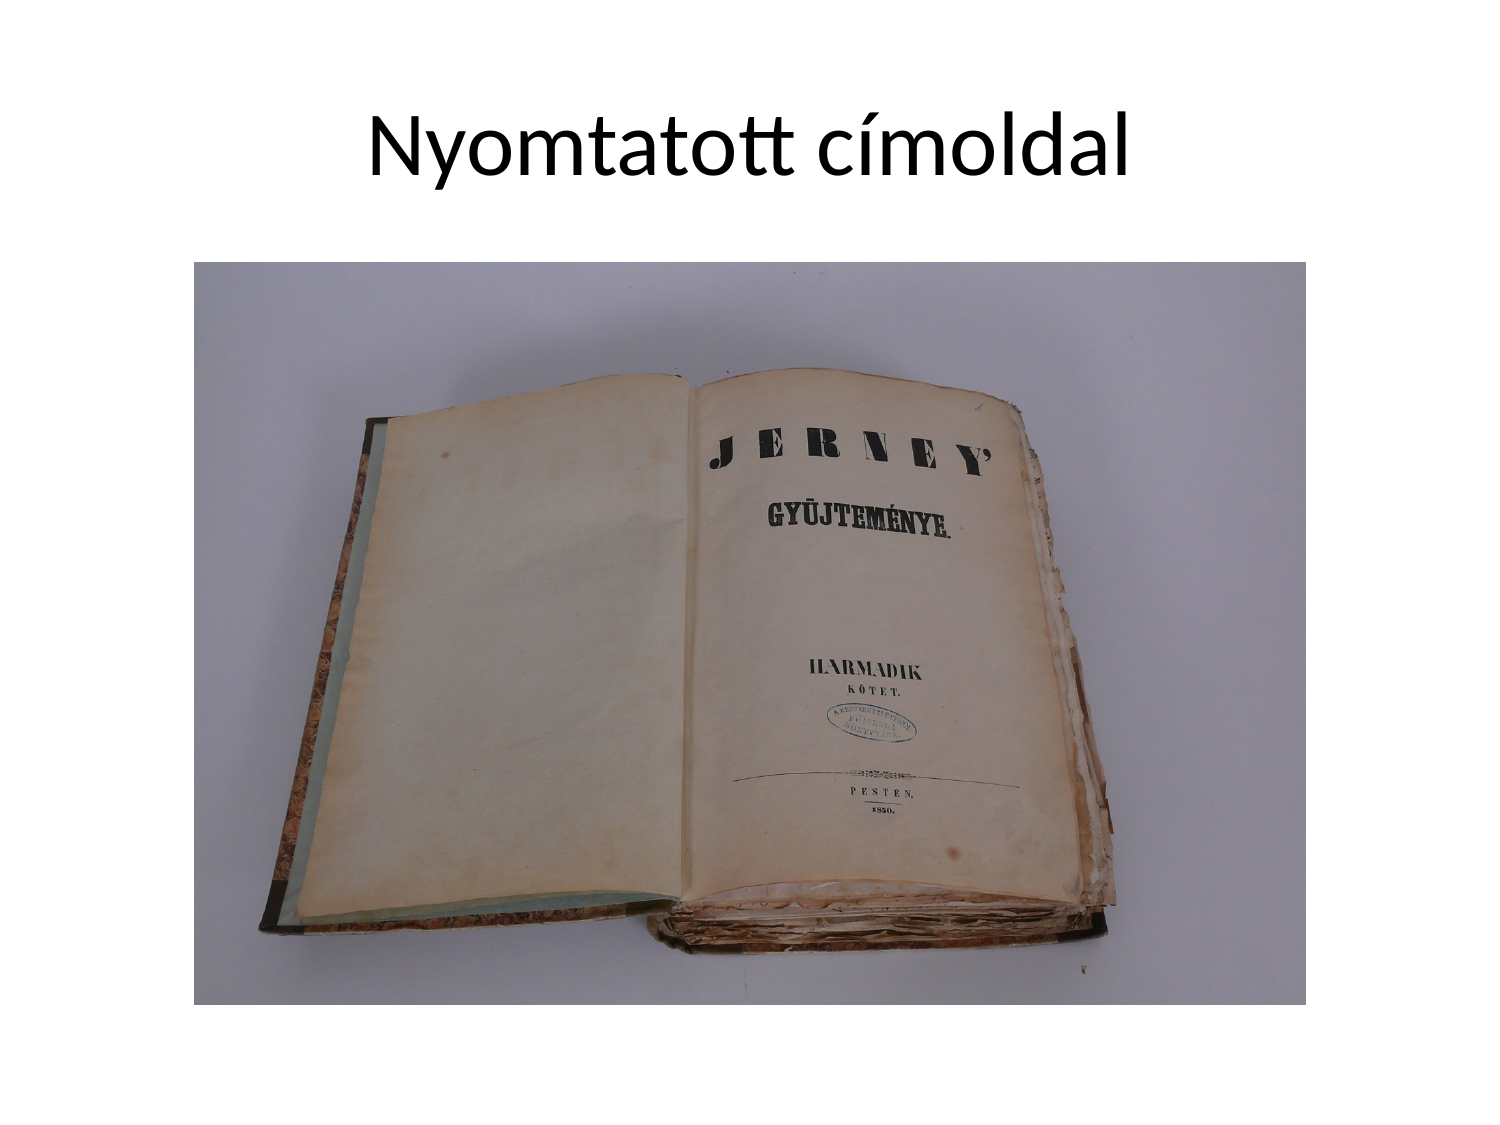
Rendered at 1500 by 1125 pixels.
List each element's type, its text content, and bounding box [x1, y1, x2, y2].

title Nyomtatott címoldal [75, 45, 1426, 233]
picture [194, 262, 1306, 1005]
